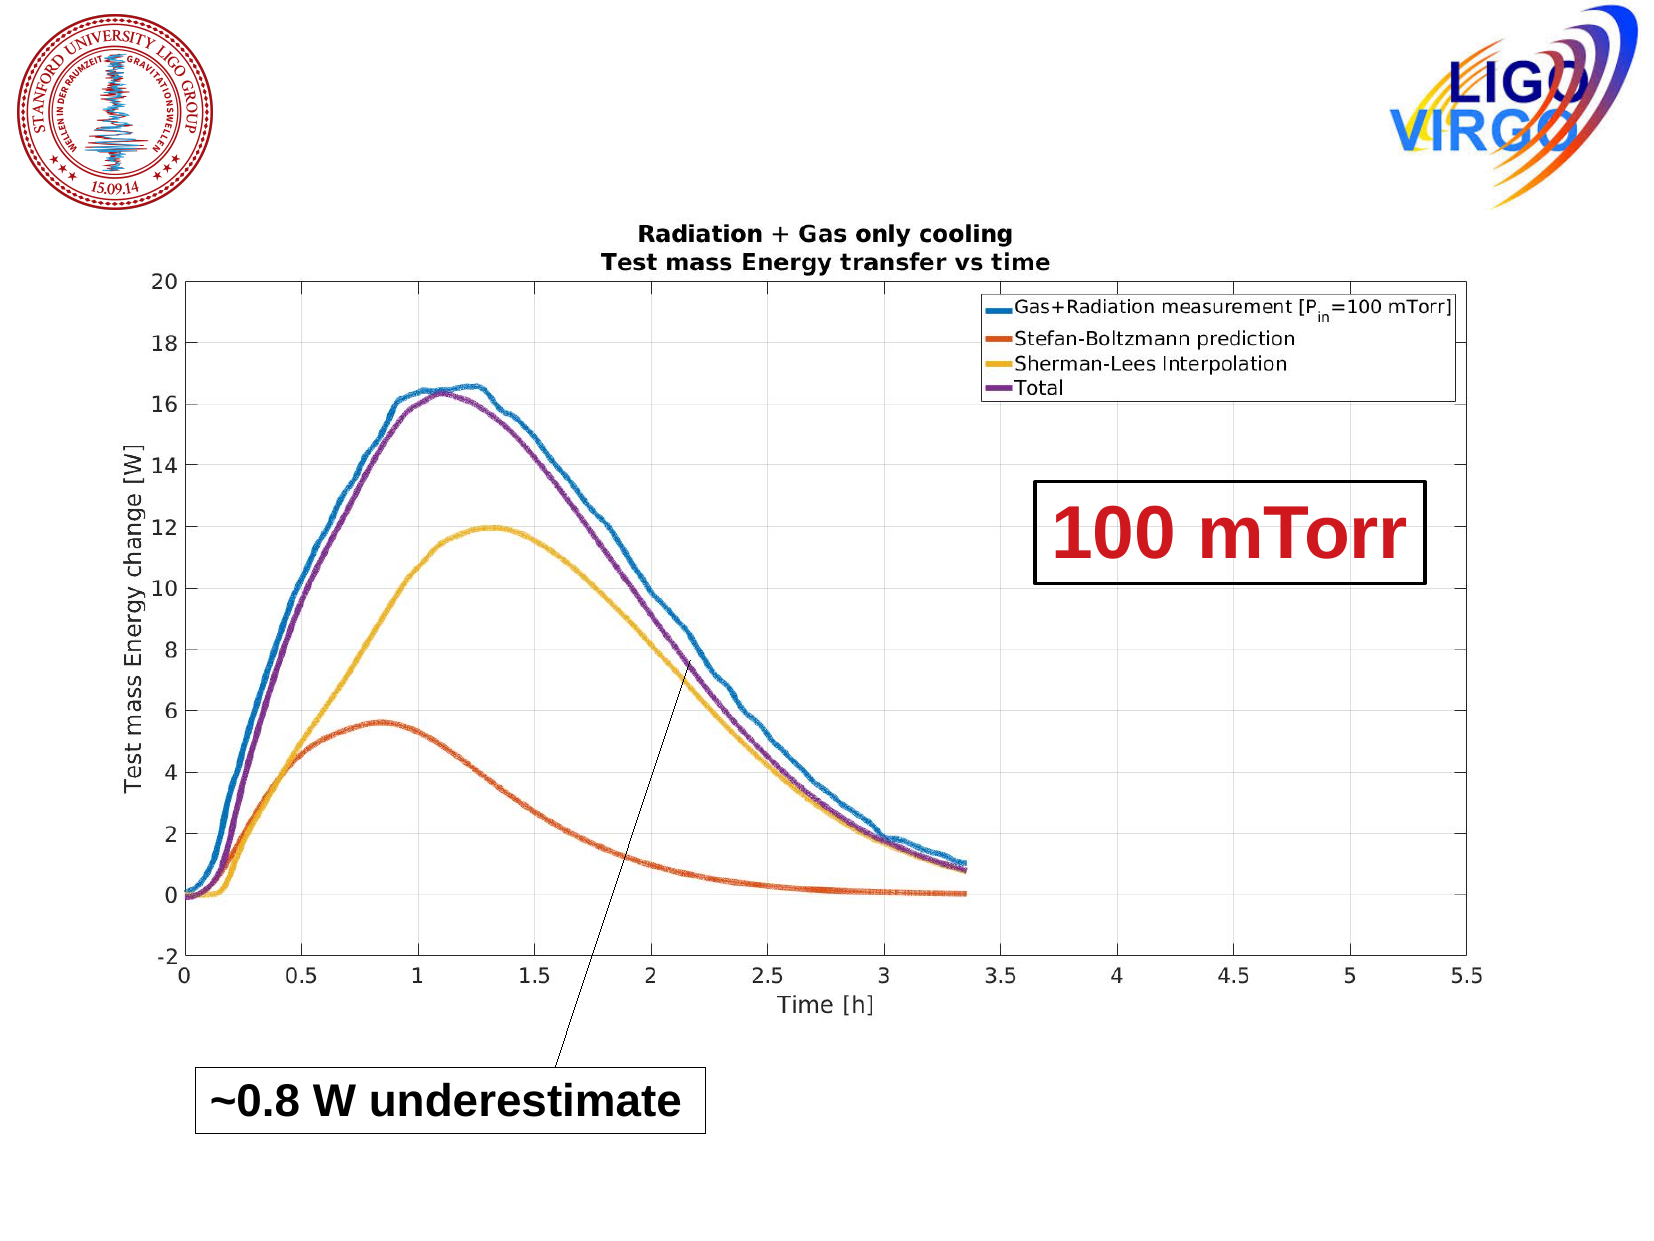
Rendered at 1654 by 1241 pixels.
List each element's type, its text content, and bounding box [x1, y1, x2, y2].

text_box 100 mTorr [1035, 481, 1426, 571]
picture [0, 218, 1624, 1047]
picture [1372, 0, 1654, 210]
picture [17, 14, 213, 210]
text_box ~0.8 W underestimate [195, 1067, 706, 1126]
